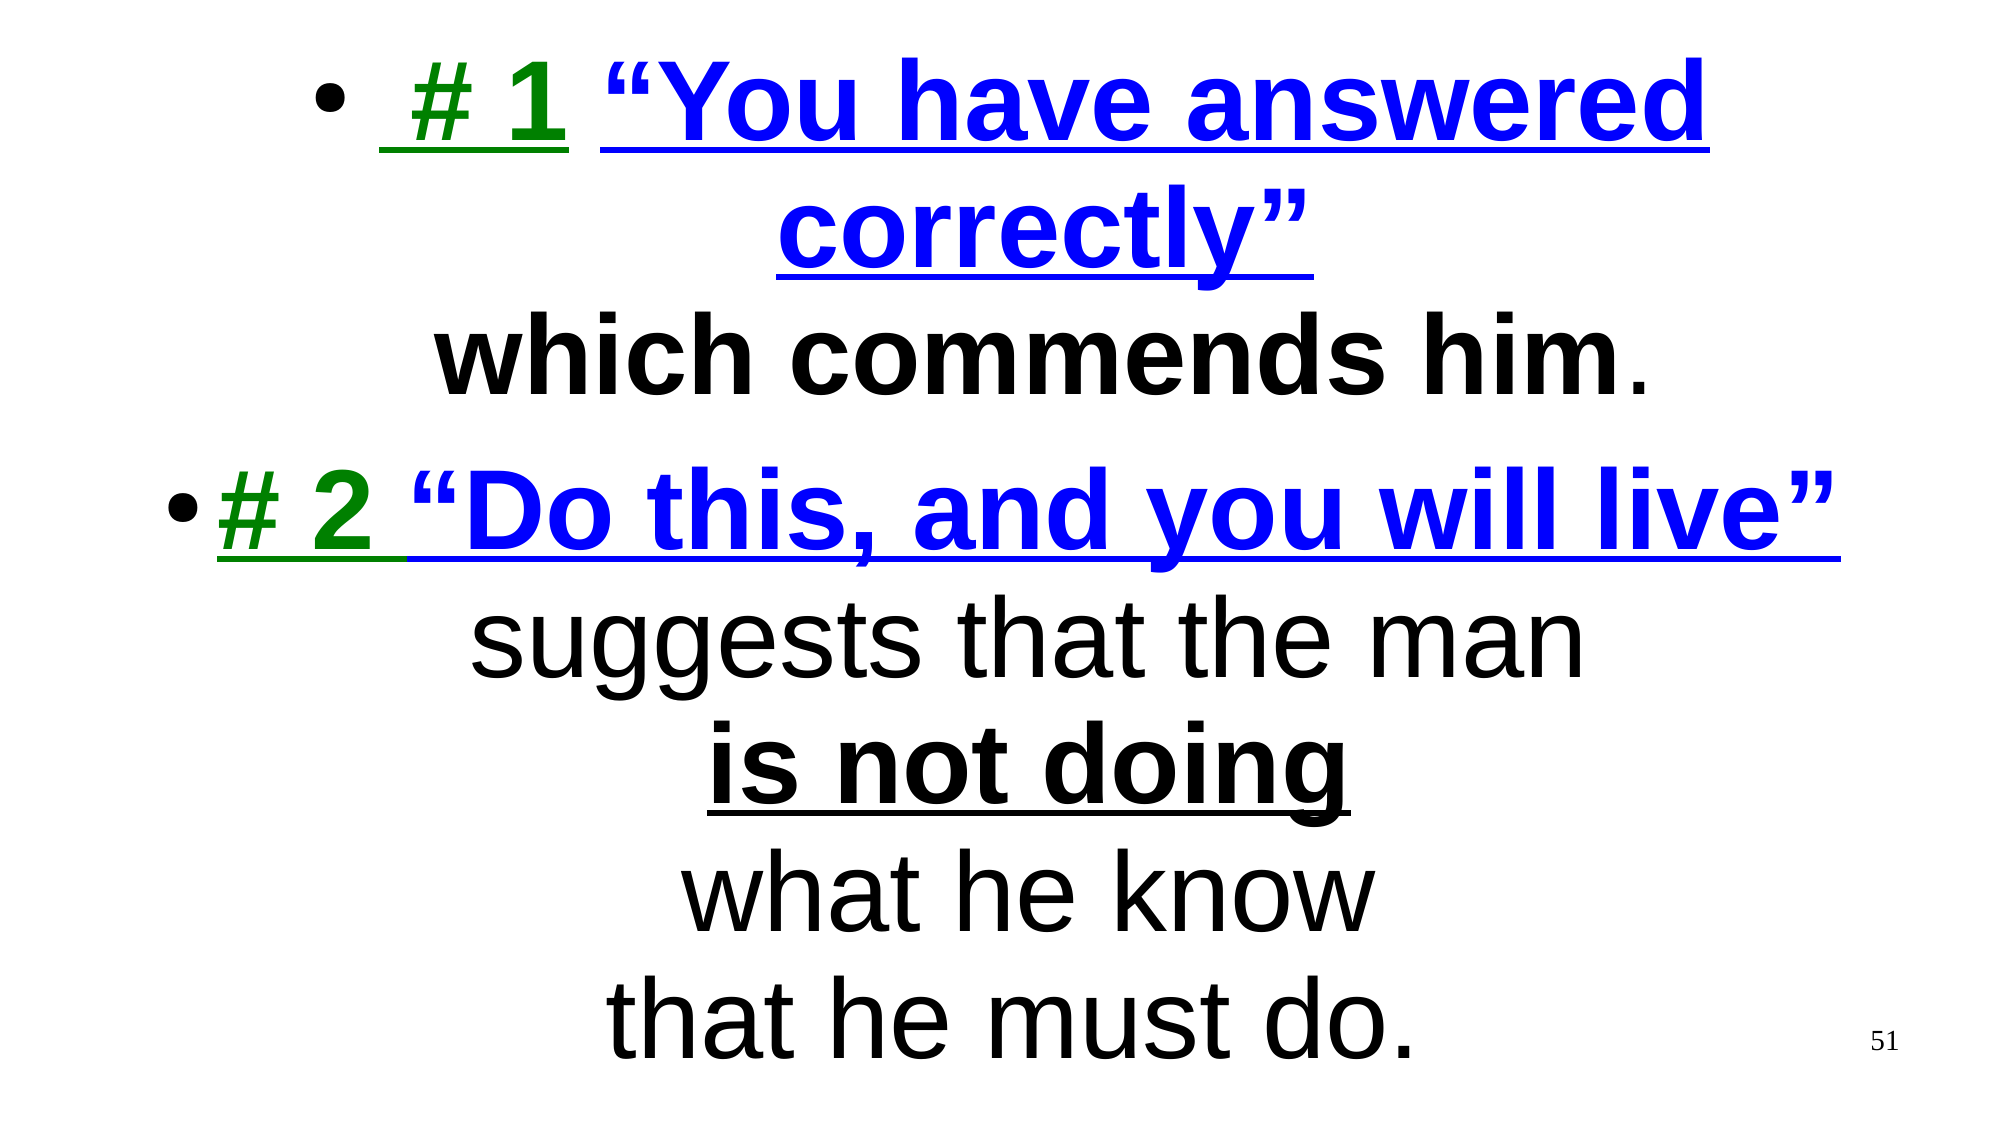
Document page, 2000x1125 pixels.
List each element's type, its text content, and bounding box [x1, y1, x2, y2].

list # 1 “You have answered correctly” which commends him. # 2 “Do this, and you will live” suggests that the man is not doing what he know that he must do. [37, 37, 1988, 1088]
